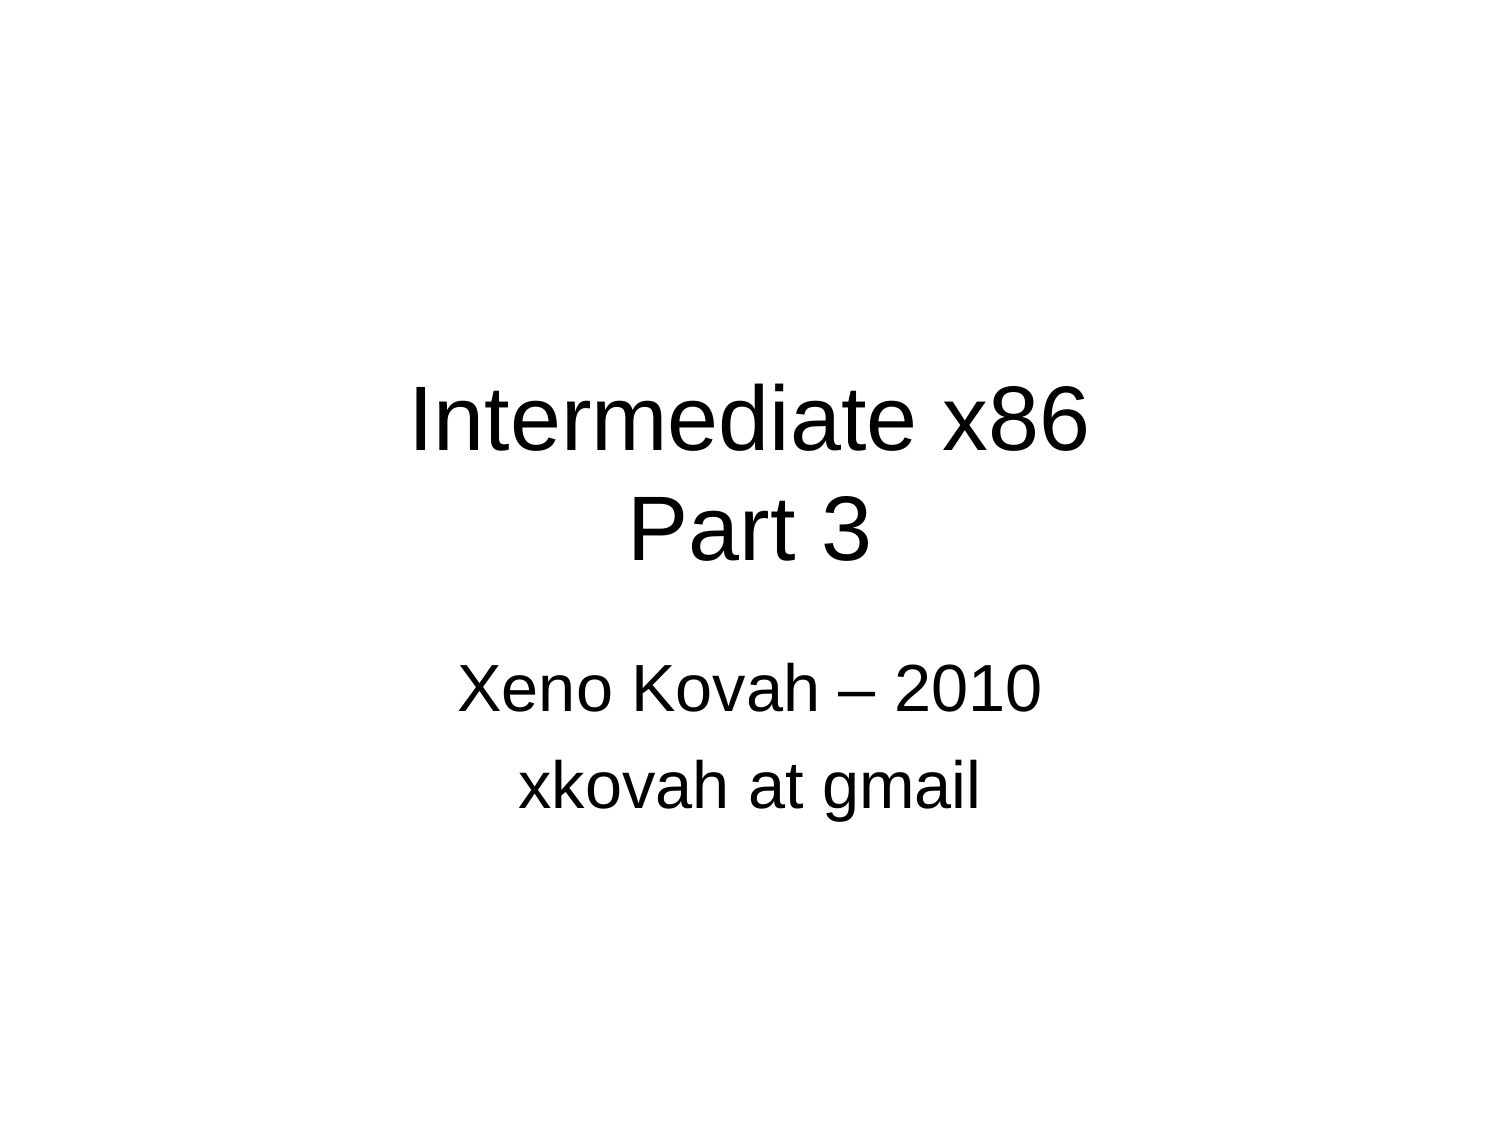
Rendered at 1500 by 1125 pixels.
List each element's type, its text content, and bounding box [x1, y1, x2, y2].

title Intermediate x86 Part 3 [112, 351, 1388, 587]
text_box Xeno Kovah – 2010 xkovah at gmail [225, 637, 1276, 926]
